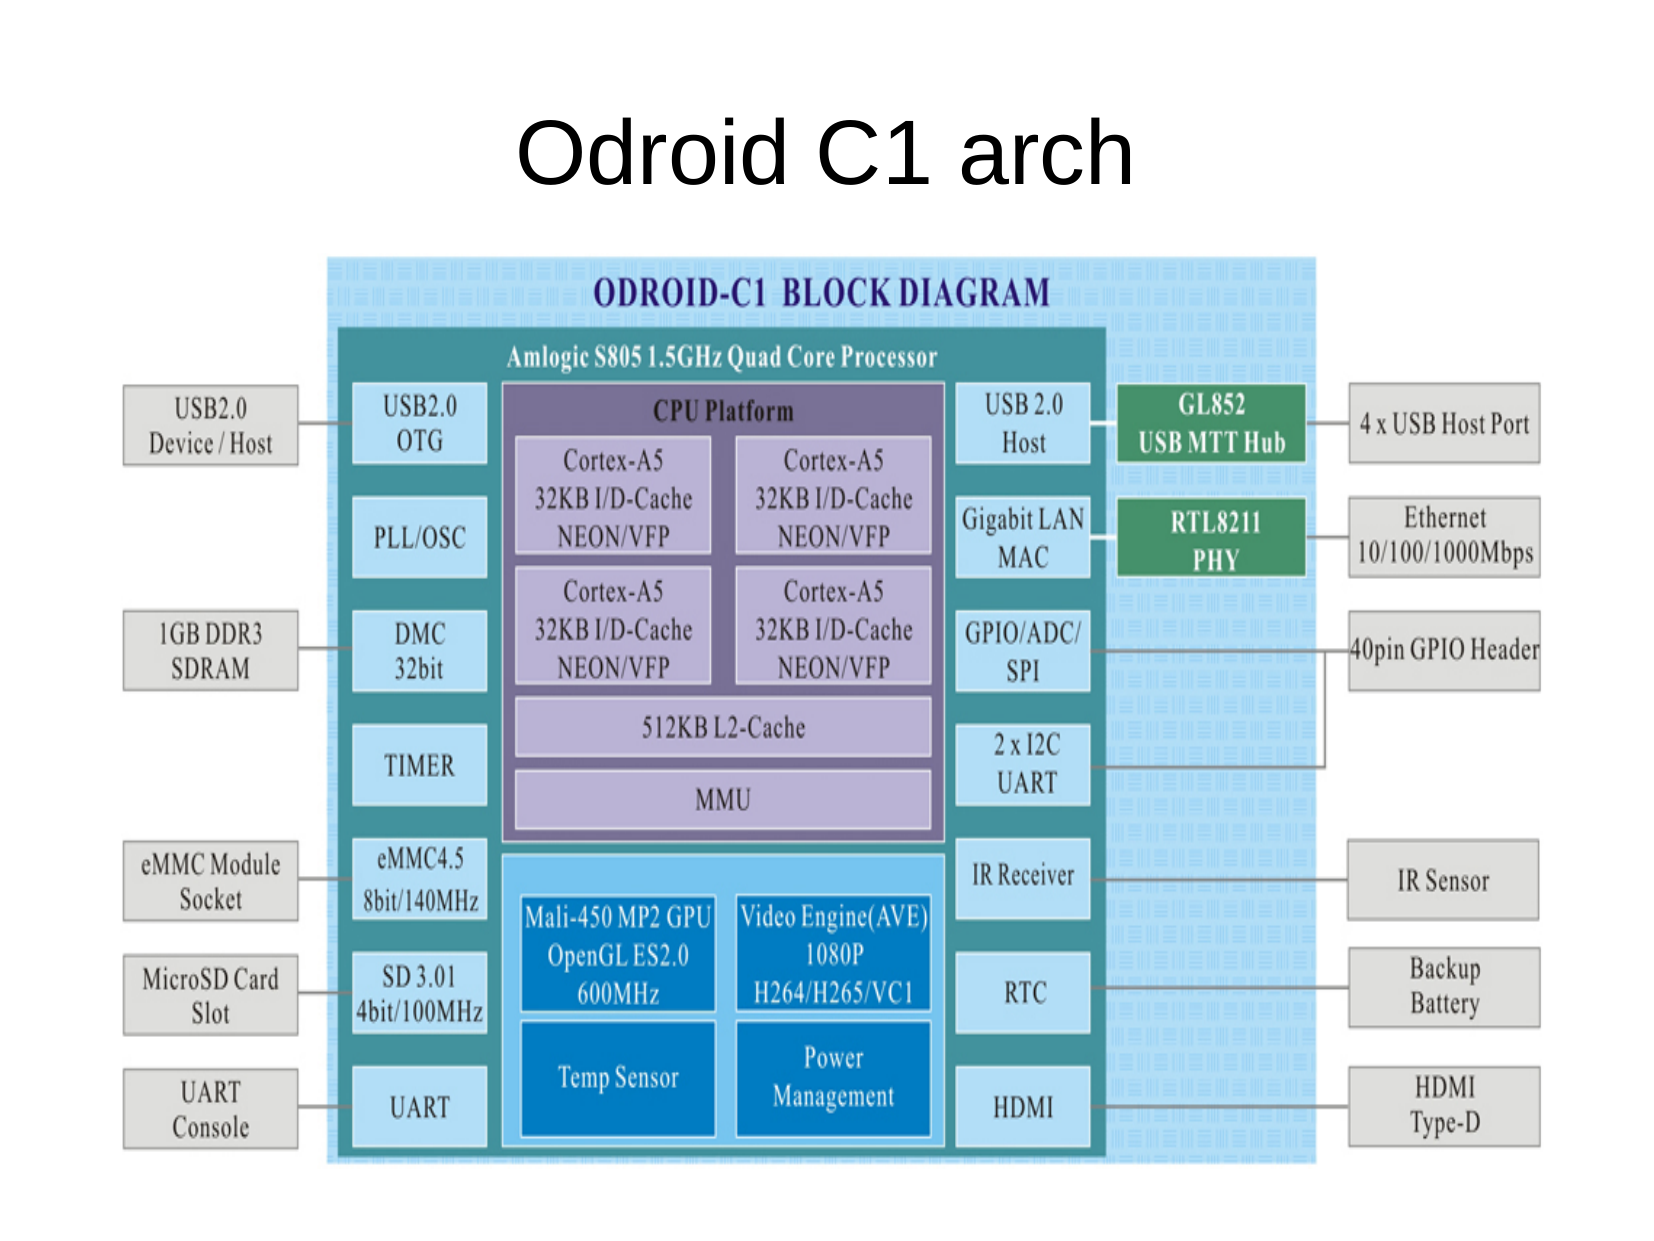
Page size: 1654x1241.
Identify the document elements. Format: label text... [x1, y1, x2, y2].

picture [120, 253, 1544, 1169]
title Odroid C1 arch [82, 49, 1571, 257]
